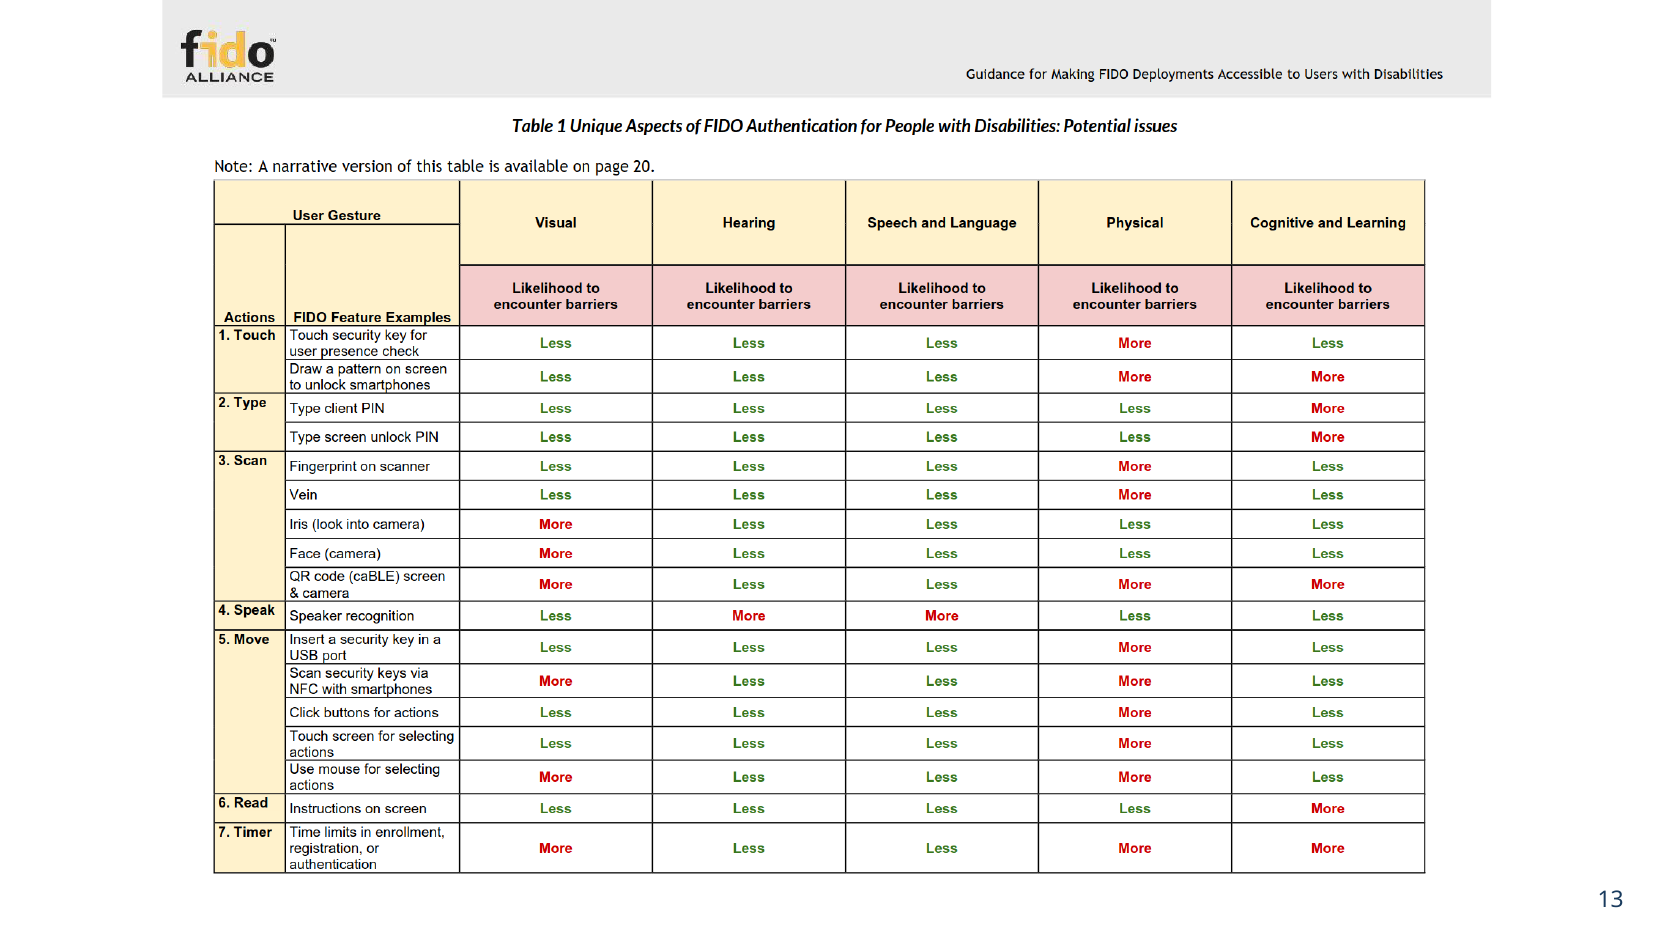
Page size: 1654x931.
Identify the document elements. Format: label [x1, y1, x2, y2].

picture [162, 0, 1492, 931]
